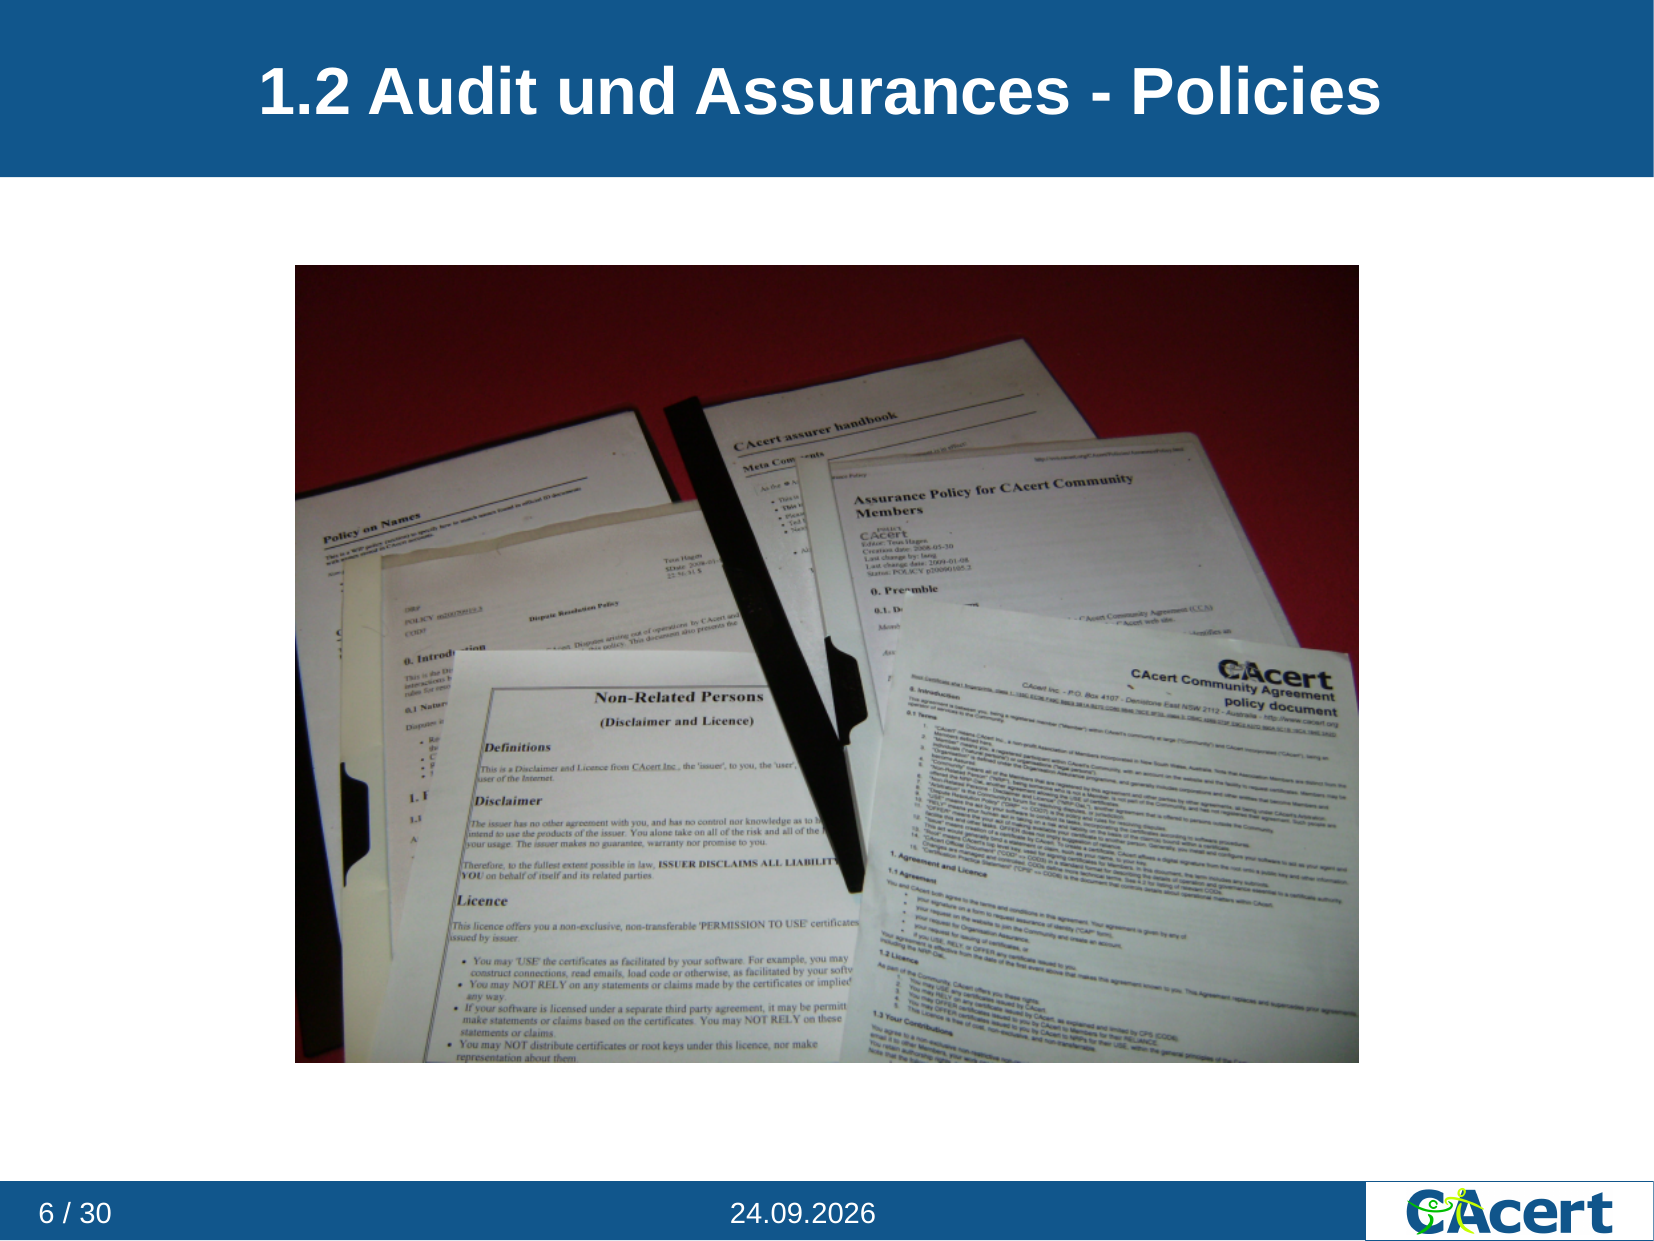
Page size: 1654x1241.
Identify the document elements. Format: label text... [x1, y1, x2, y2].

title 1.2 Audit und Assurances - Policies [76, 17, 1565, 166]
picture [295, 265, 1359, 1063]
picture [1406, 1187, 1613, 1235]
